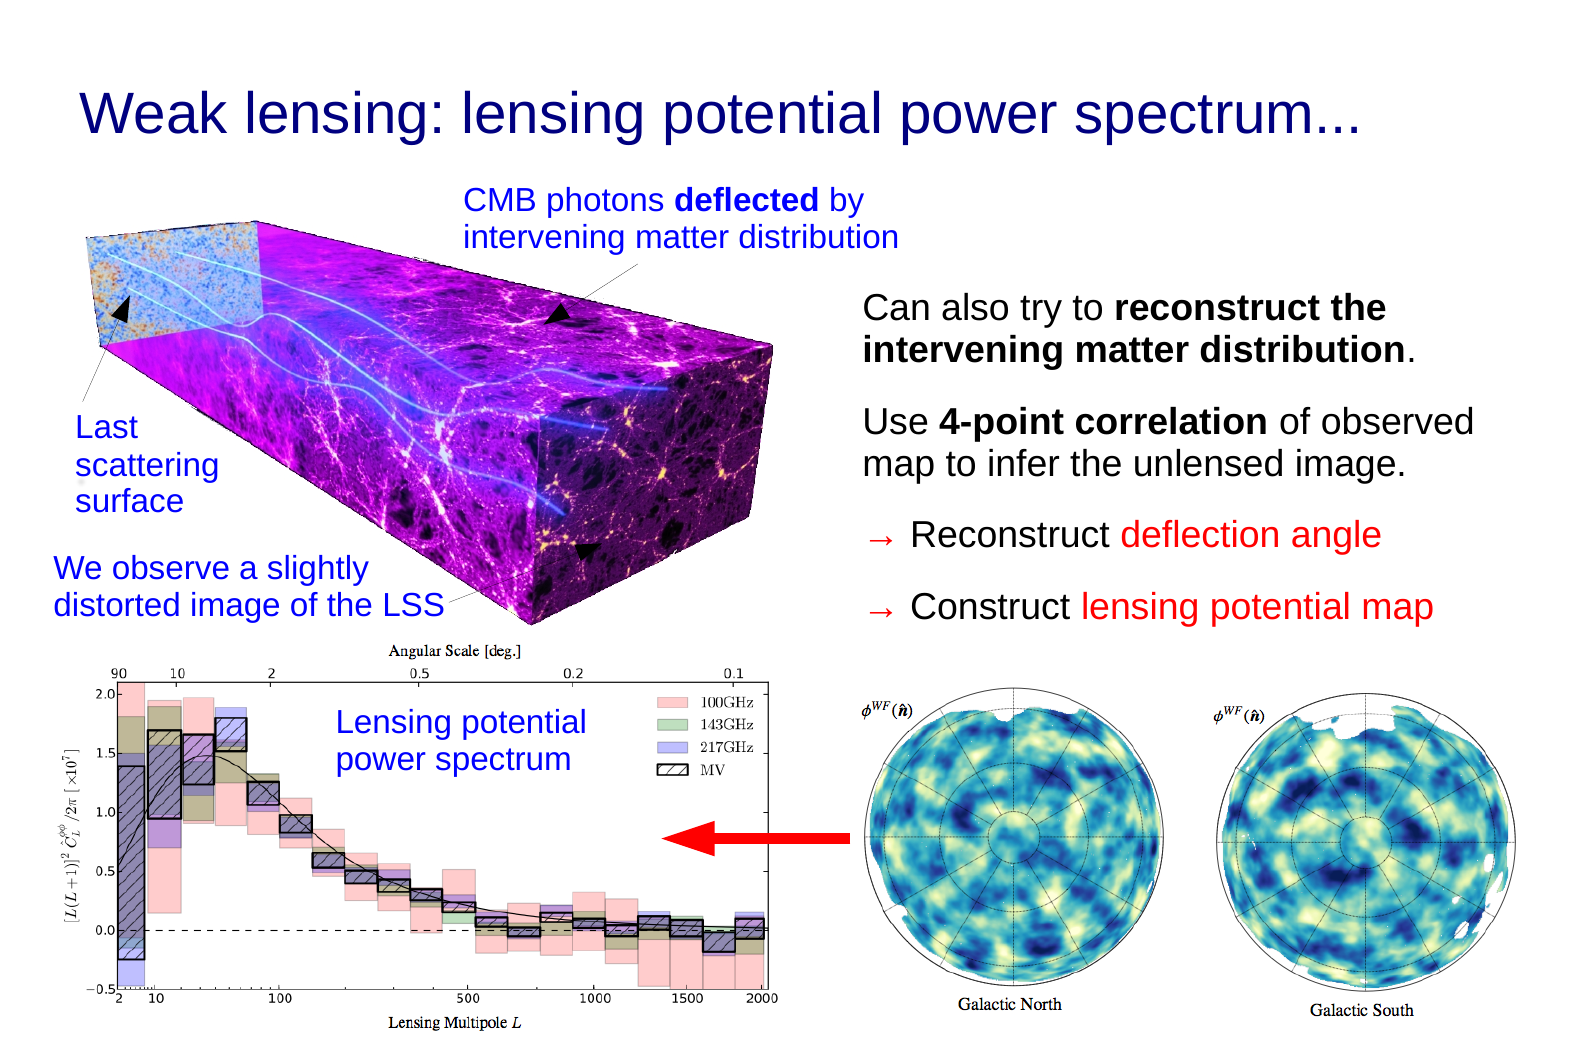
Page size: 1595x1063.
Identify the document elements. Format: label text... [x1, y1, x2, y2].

picture [2, 168, 889, 1038]
text_box CMB photons deflected by intervening matter distribution [448, 174, 916, 264]
text_box Lensing potential power spectrum [320, 696, 603, 786]
text_box We observe a slightly distorted image of the LSS [38, 542, 461, 632]
text_box [461, 843, 808, 916]
title Weak lensing: lensing potential power spectrum... [79, 24, 1515, 203]
list Can also try to reconstruct the intervening matter distribution. Use 4-point correlation of observed map to infer the unlensed image. → Reconstruct deflection angle → Construct lensing potential map [862, 286, 1536, 628]
picture [820, 682, 1548, 1027]
text_box Last scattering surface [60, 401, 244, 529]
